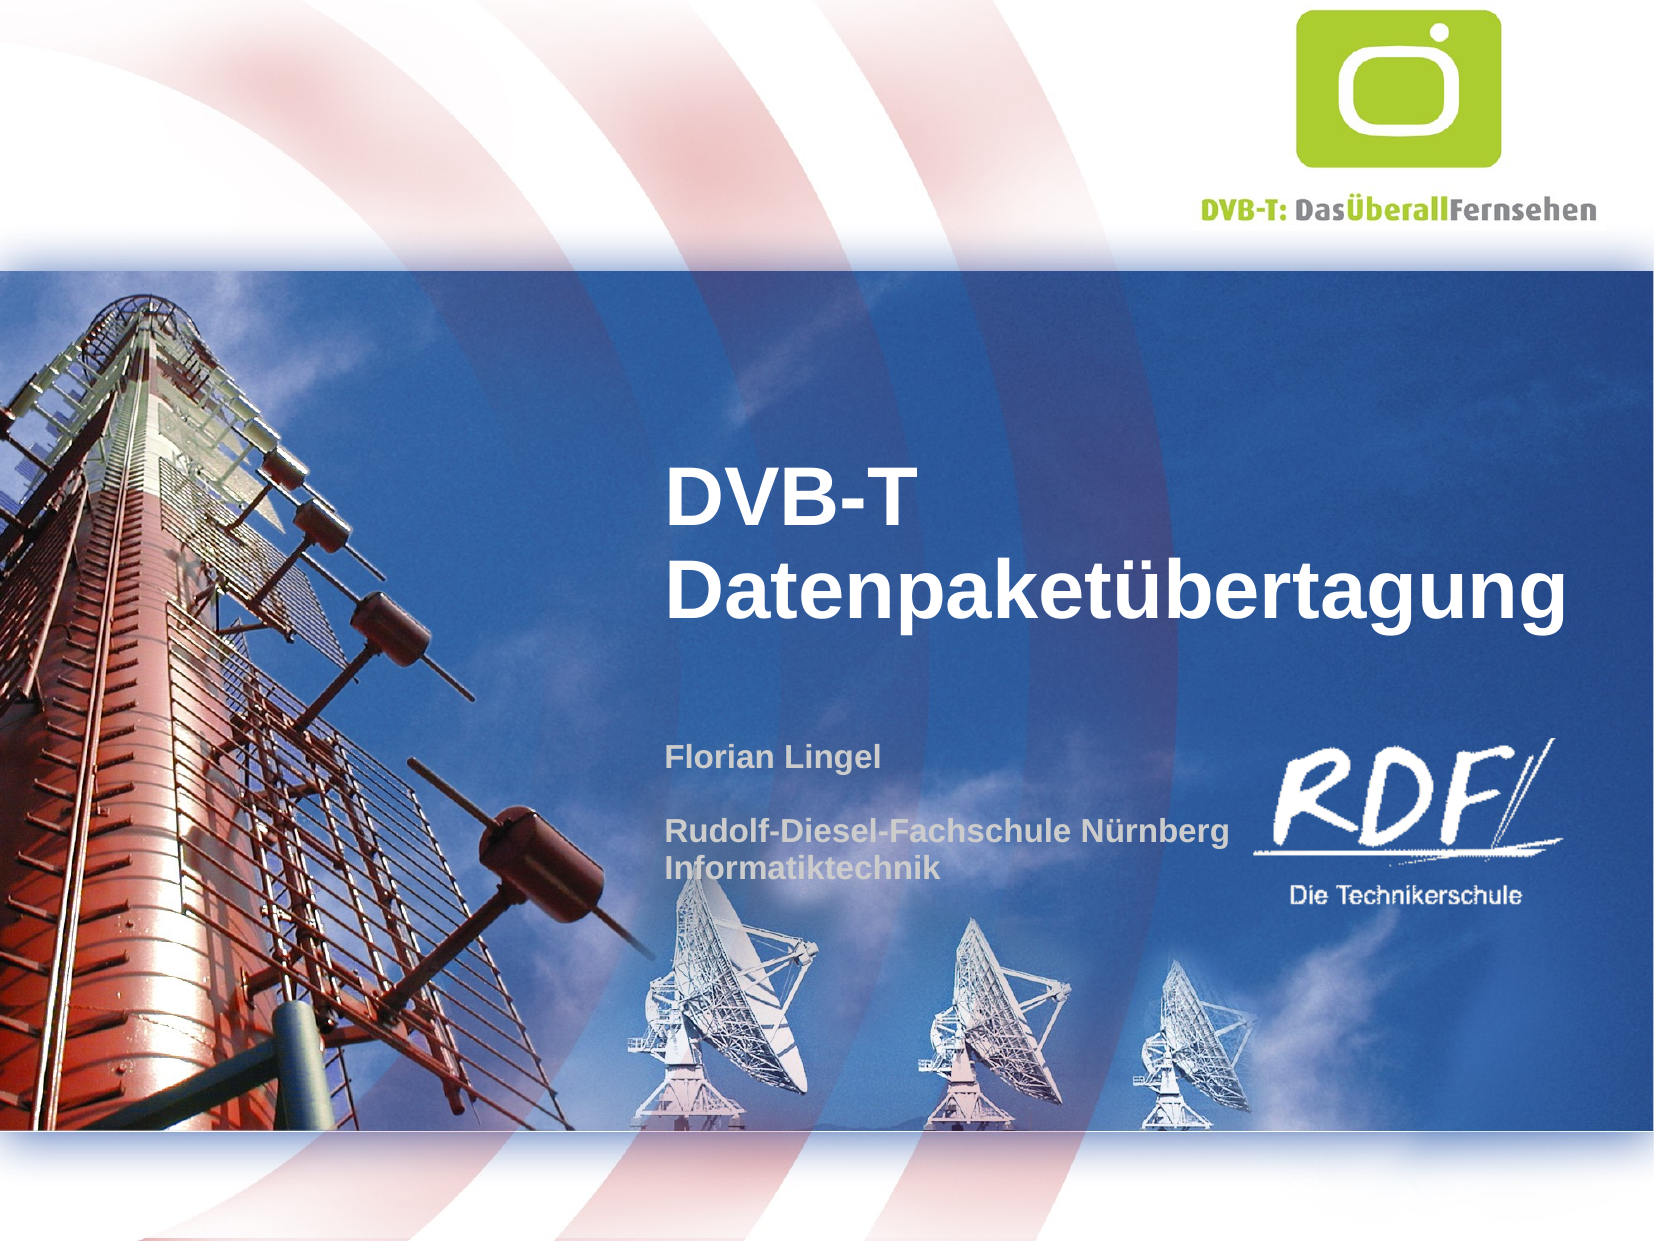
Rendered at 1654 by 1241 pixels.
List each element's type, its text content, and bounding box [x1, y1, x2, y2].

text_box DVB-T Datenpaketübertagung Florian Lingel Rudolf-Diesel-Fachschule Nürnberg Informatiktechnik [649, 442, 1595, 902]
picture [0, 0, 1654, 1241]
